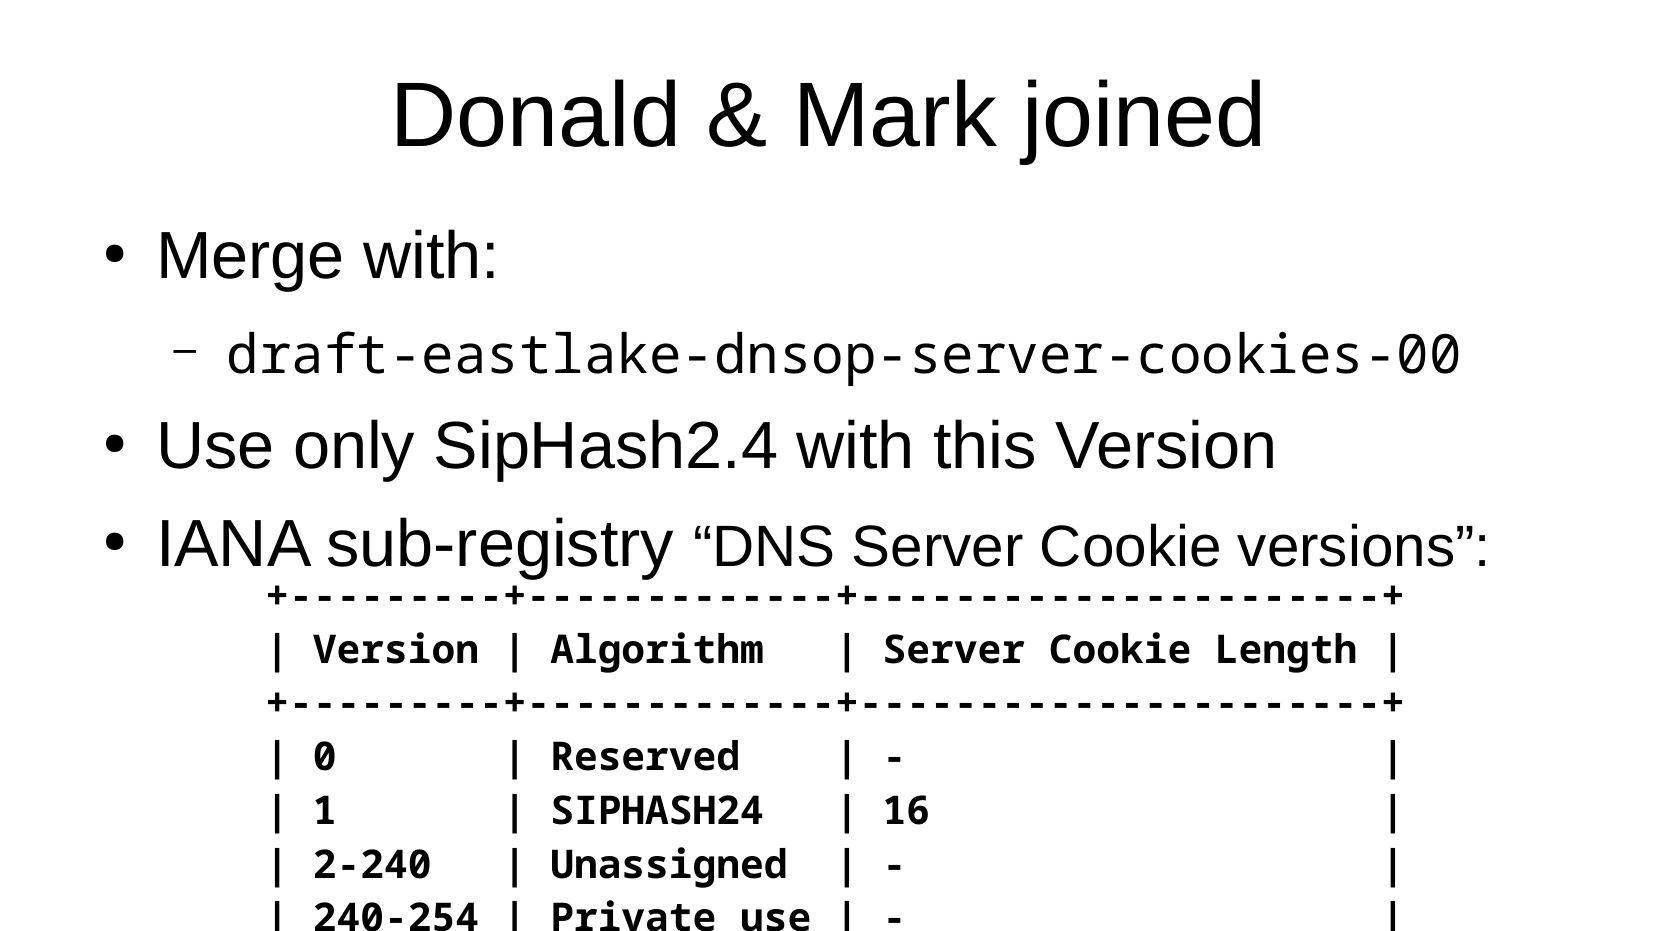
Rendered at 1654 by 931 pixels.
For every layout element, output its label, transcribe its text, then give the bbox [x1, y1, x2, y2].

title Donald & Mark joined [85, 37, 1574, 193]
text_box +---------+-------------+----------------------+ | Version | Algorithm | Server Cookie Length | +---------+-------------+----------------------+ | 0 | Reserved | - | | 1 | SIPHASH24 | 16 | | 2-240 | Unassigned | - | | 240-254 | Private use | - | | 255 | Reserved | - | +---------+-------------+----------------------+ [250, 559, 1501, 931]
list Merge with: draft-eastlake-dnsop-server-cookies-00 Use only SipHash2.4 with this Version IANA sub-registry “DNS Server Cookie versions”: [85, 217, 1574, 758]
